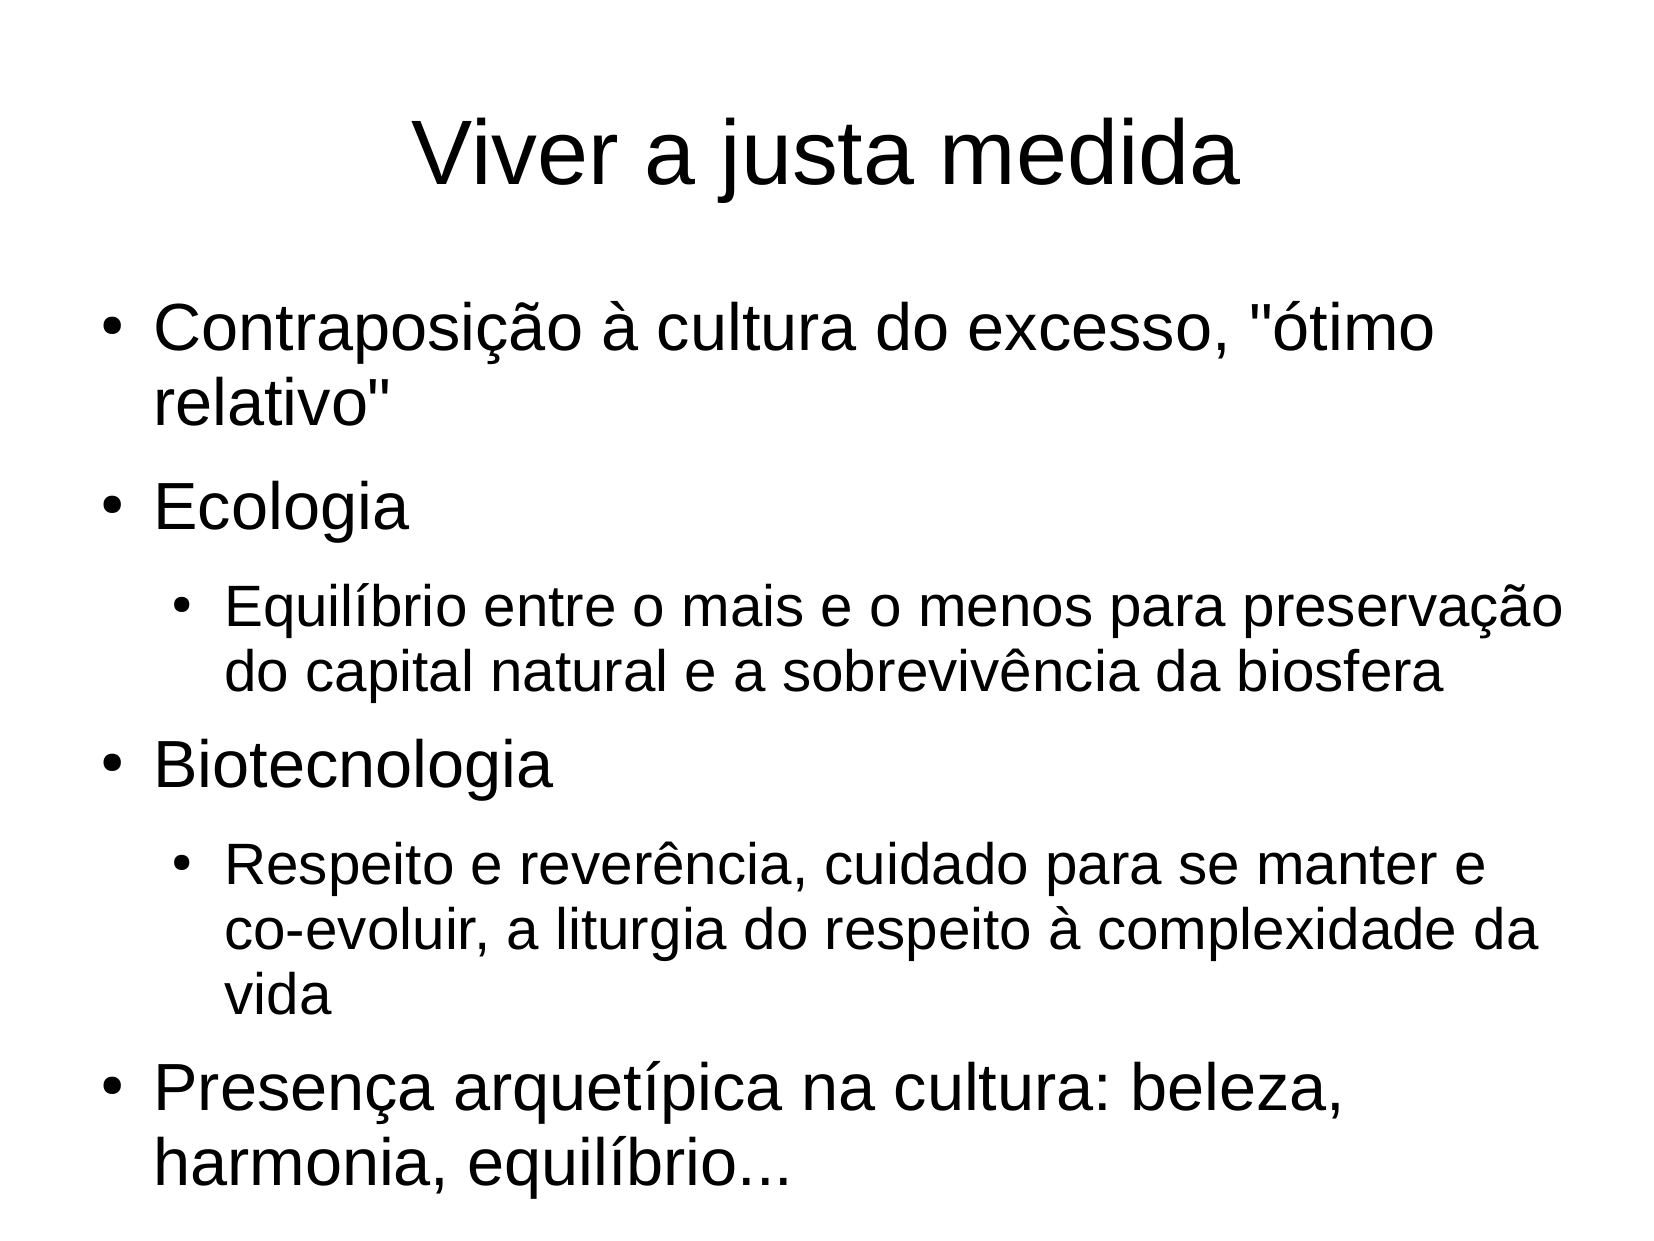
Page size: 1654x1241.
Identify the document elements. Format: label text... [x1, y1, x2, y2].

list Contraposição à cultura do excesso, "ótimo relativo" Ecologia Equilíbrio entre o mais e o menos para preservação do capital natural e a sobrevivência da biosfera Biotecnologia Respeito e reverência, cuidado para se manter e co-evoluir, a liturgia do respeito à complexidade da vida Presença arquetípica na cultura: beleza, harmonia, equilíbrio... [82, 290, 1571, 1200]
title Viver a justa medida [82, 49, 1571, 257]
